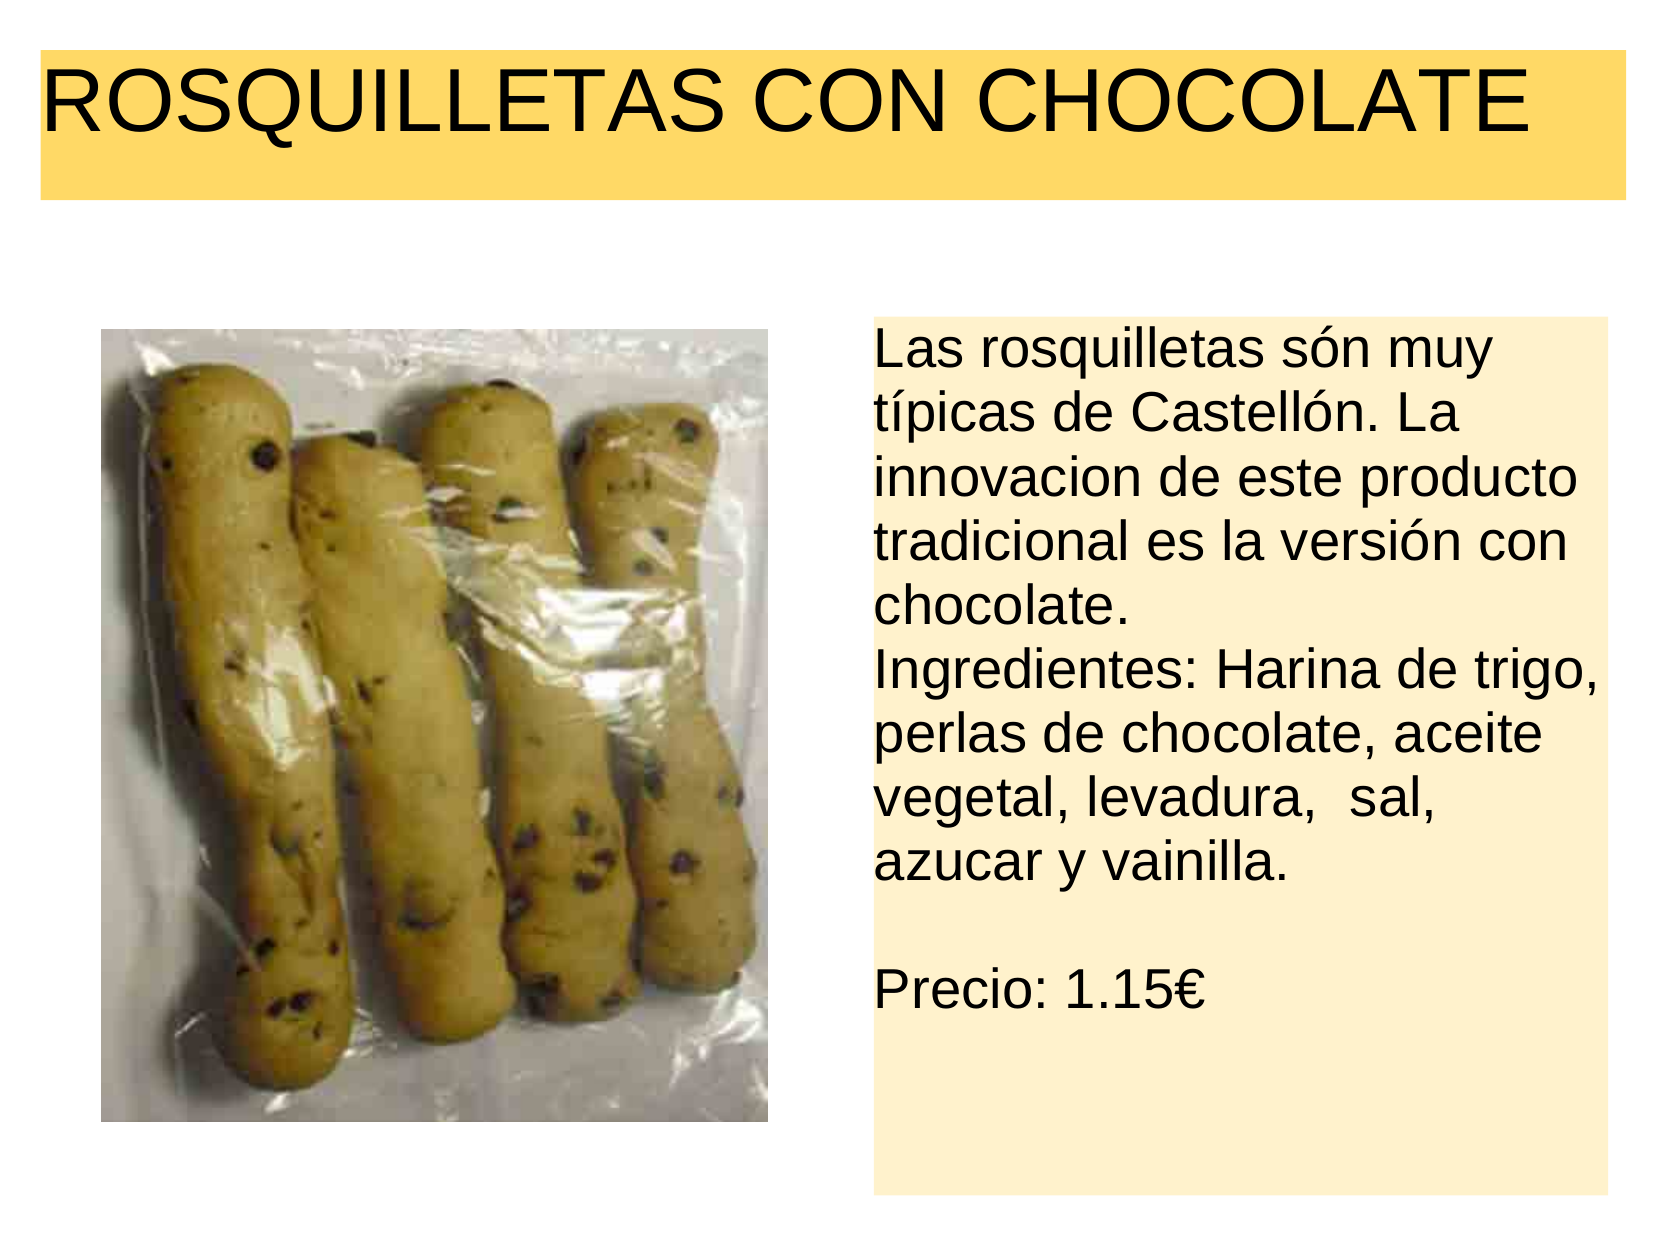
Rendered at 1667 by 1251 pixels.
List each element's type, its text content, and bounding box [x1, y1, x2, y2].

list [40, 300, 793, 1201]
title ROSQUILLETAS CON CHOCOLATE [40, 50, 1627, 201]
picture [101, 329, 768, 1122]
list Las rosquilletas són muy típicas de Castellón. La innovacion de este producto tradicional es la versión con chocolate. Ingredientes: Harina de trigo, perlas de chocolate, aceite vegetal, levadura, sal, azucar y vainilla. Precio: 1.15€ [873, 316, 1609, 1196]
